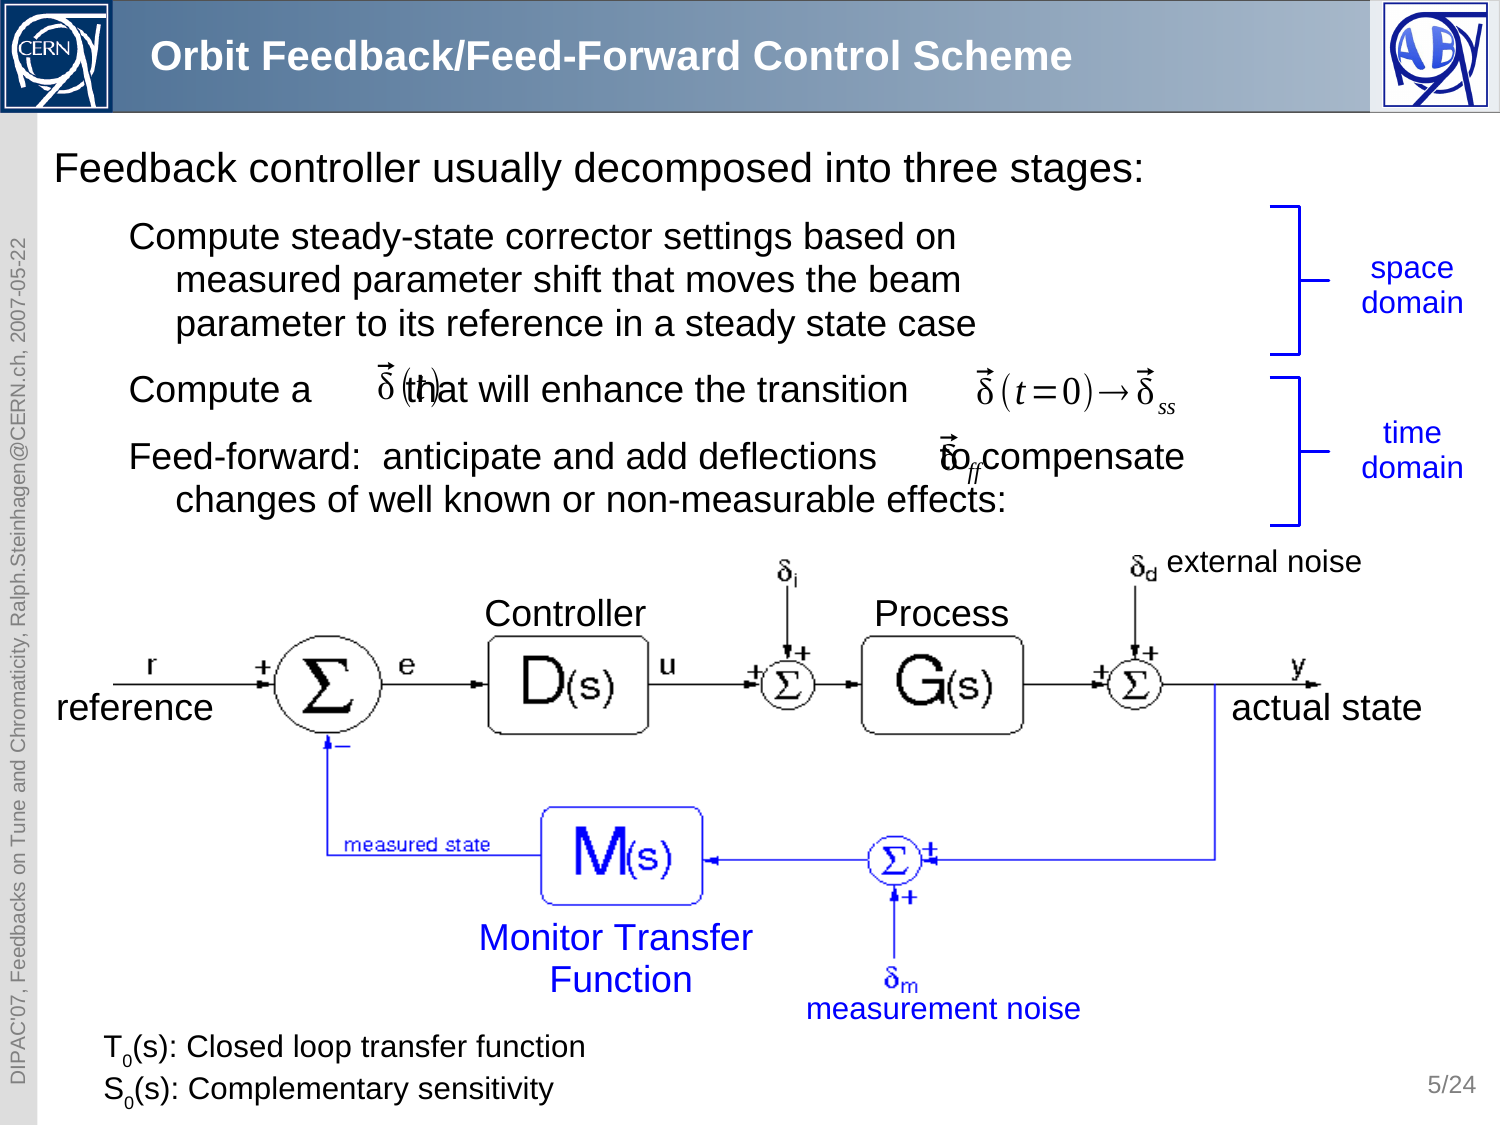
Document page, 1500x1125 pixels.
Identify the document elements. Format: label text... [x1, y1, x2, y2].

text_box Controller [469, 584, 672, 642]
text_box Monitor Transfer Function [463, 909, 779, 1009]
chart [366, 359, 451, 411]
text_box space domain [1346, 242, 1477, 341]
picture [113, 555, 1323, 993]
text_box T0(s): Closed loop transfer function S0(s): Complementary sensitivity [88, 1021, 589, 1121]
text_box actual state [1216, 679, 1438, 737]
text_box reference [41, 679, 229, 737]
picture [0, 0, 113, 113]
picture [1382, 1, 1489, 108]
text_box time domain [1346, 408, 1477, 506]
text_box Process [859, 584, 1025, 642]
list Feedback controller usually decomposed into three stages: Compute steady-state corrector settings based on measured parameter shift that moves the beam parameter to its reference in a steady state case Compute a that will enhance the transition Feed-forward: anticipate and add deflections to compensate changes of well known or non-measurable effects: [53, 144, 1447, 521]
chart [965, 365, 1185, 420]
chart [928, 430, 989, 486]
text_box external noise [1151, 537, 1372, 587]
text_box measurement noise [791, 983, 1090, 1034]
title Orbit Feedback/Feed-Forward Control Scheme [150, 0, 1201, 113]
